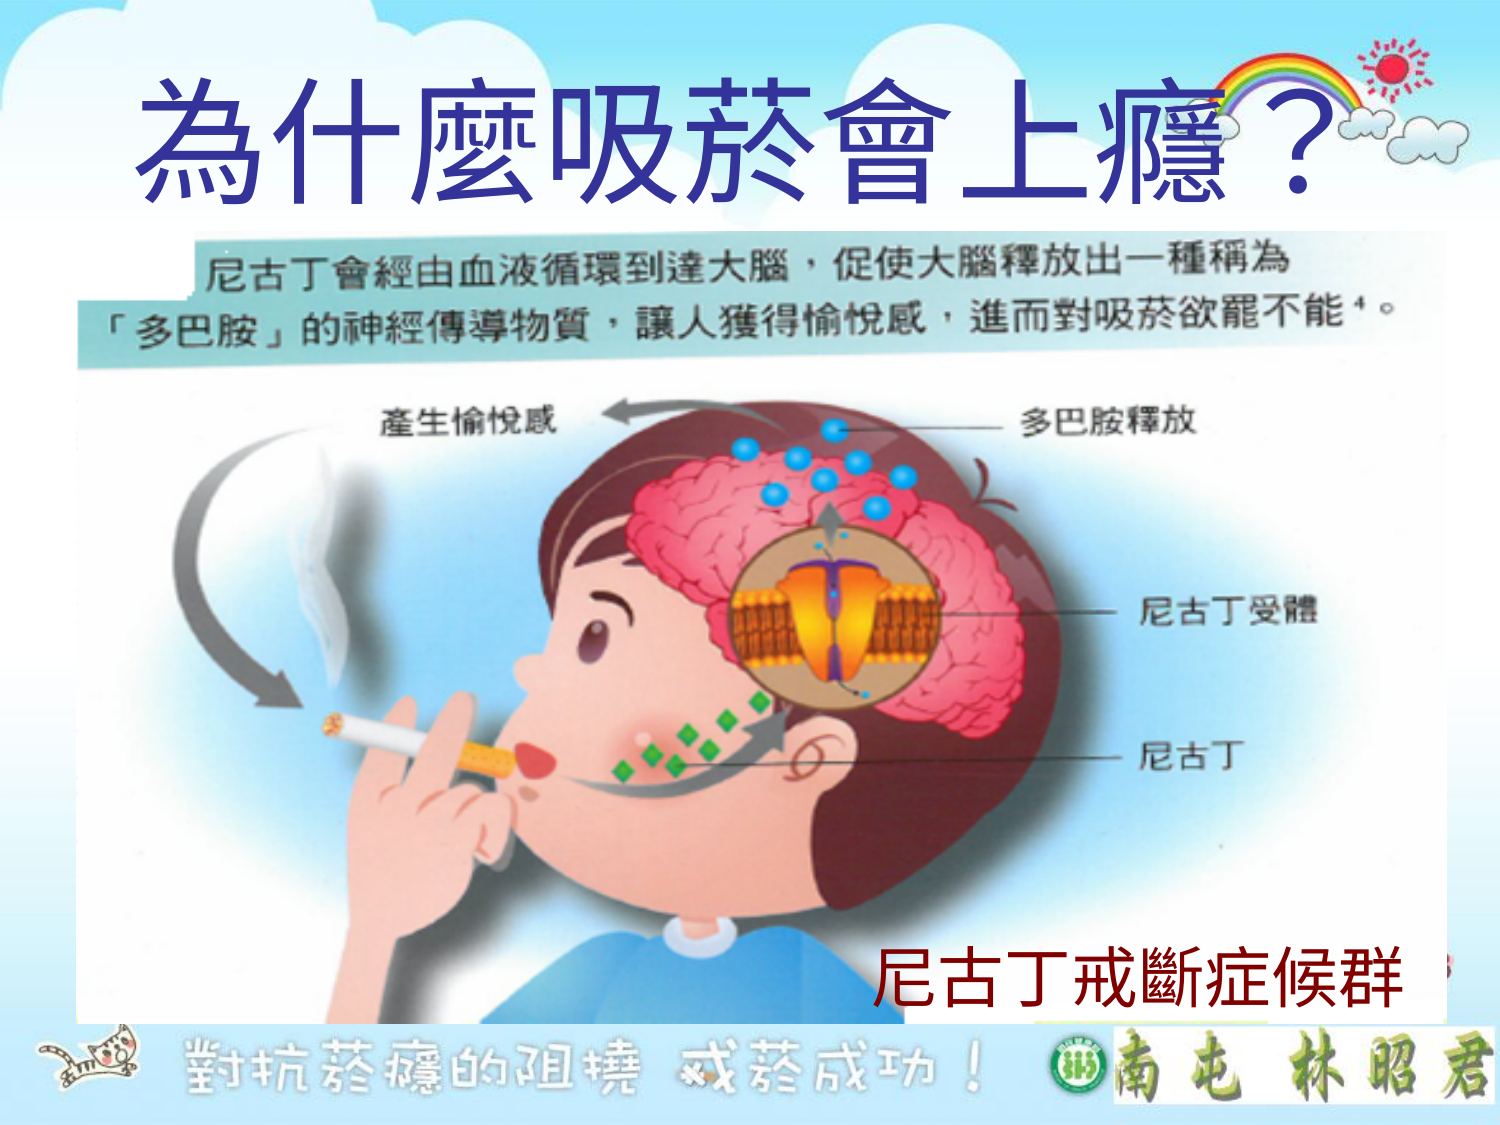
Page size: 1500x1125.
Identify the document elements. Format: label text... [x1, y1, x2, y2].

picture [76, 231, 1447, 1024]
title 為什麼吸菸會上癮？ [75, 45, 1426, 233]
text_box 尼古丁戒斷症候群 [856, 929, 1459, 1024]
